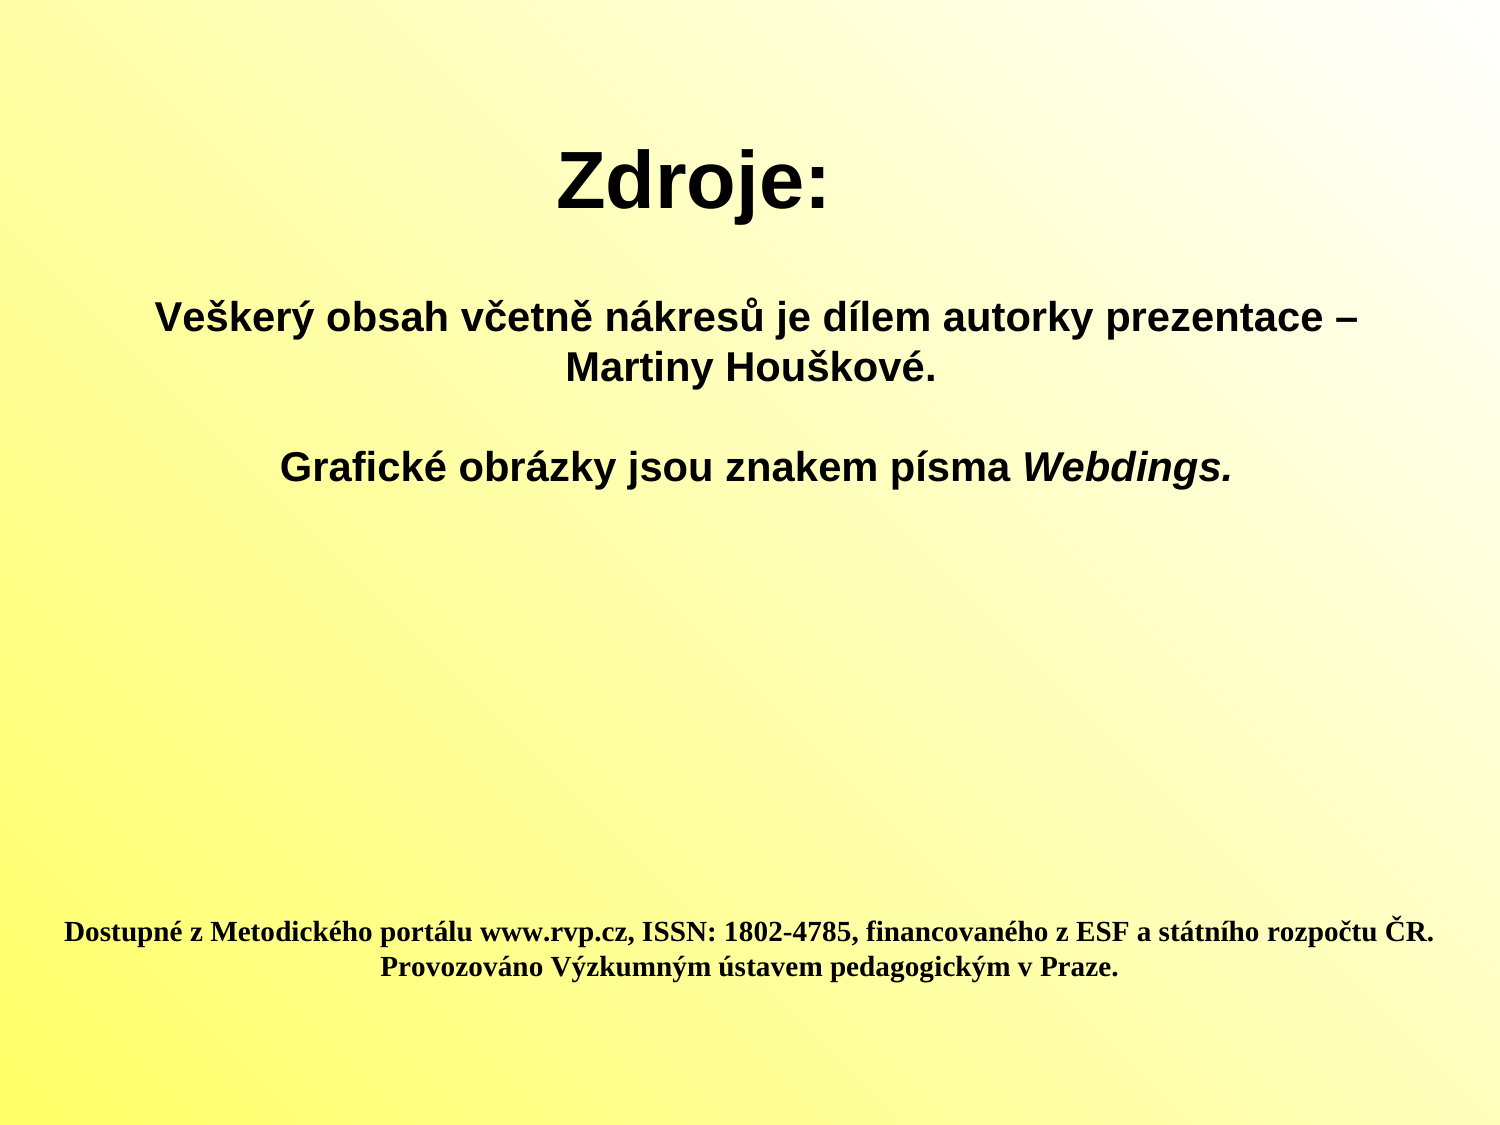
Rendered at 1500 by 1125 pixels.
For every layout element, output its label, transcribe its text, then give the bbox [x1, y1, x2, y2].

text_box Dostupné z Metodického portálu www.rvp.cz, ISSN: 1802-4785, financovaného z ESF a státního rozpočtu ČR. Provozováno Výzkumným ústavem pedagogickým v Praze. [0, 904, 1500, 1024]
title Zdroje: [74, 20, 1313, 233]
list Veškerý obsah včetně nákresů je dílem autorky prezentace – Martiny Houškové. Grafické obrázky jsou znakem písma Webdings. [88, 281, 1425, 904]
